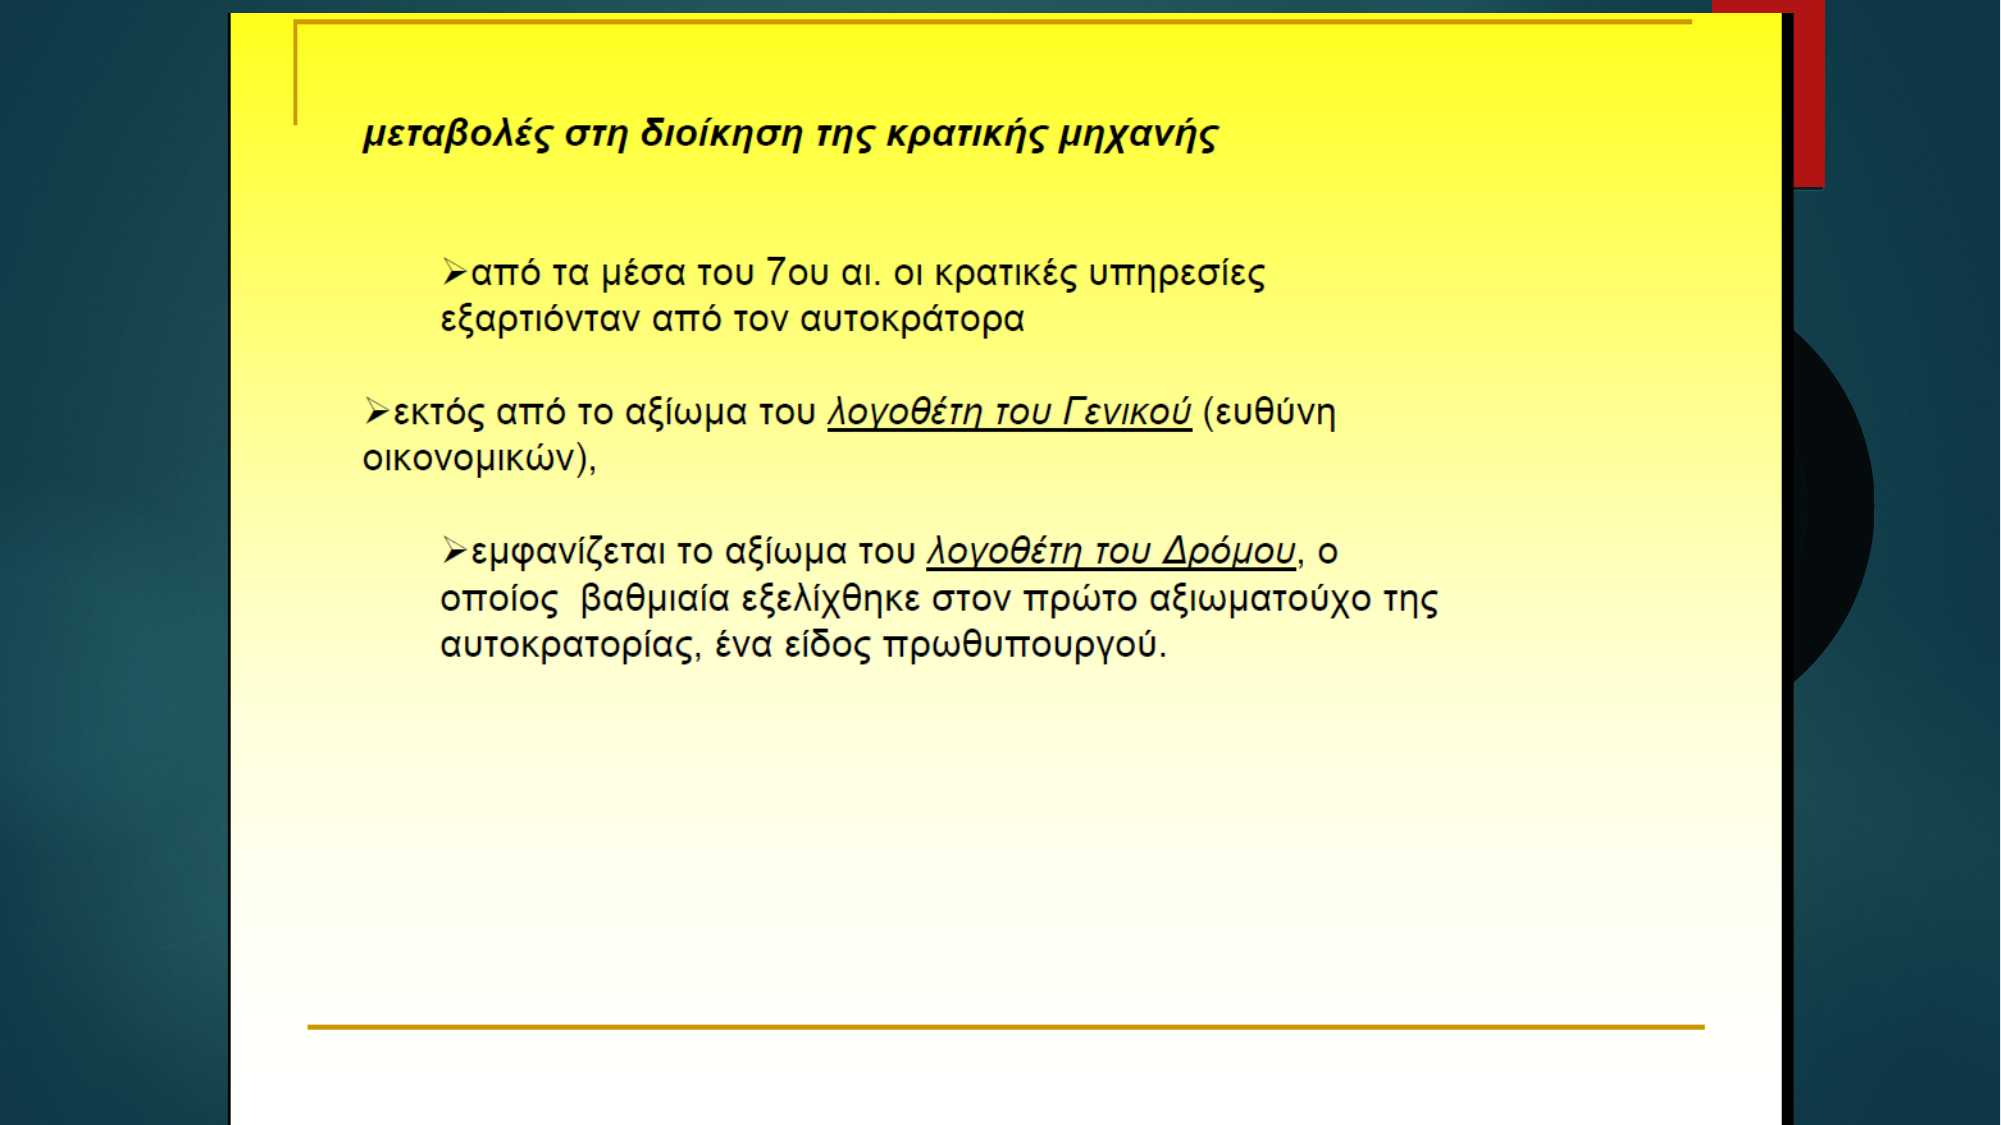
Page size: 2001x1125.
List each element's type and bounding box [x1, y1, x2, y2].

picture [227, 13, 1794, 1125]
